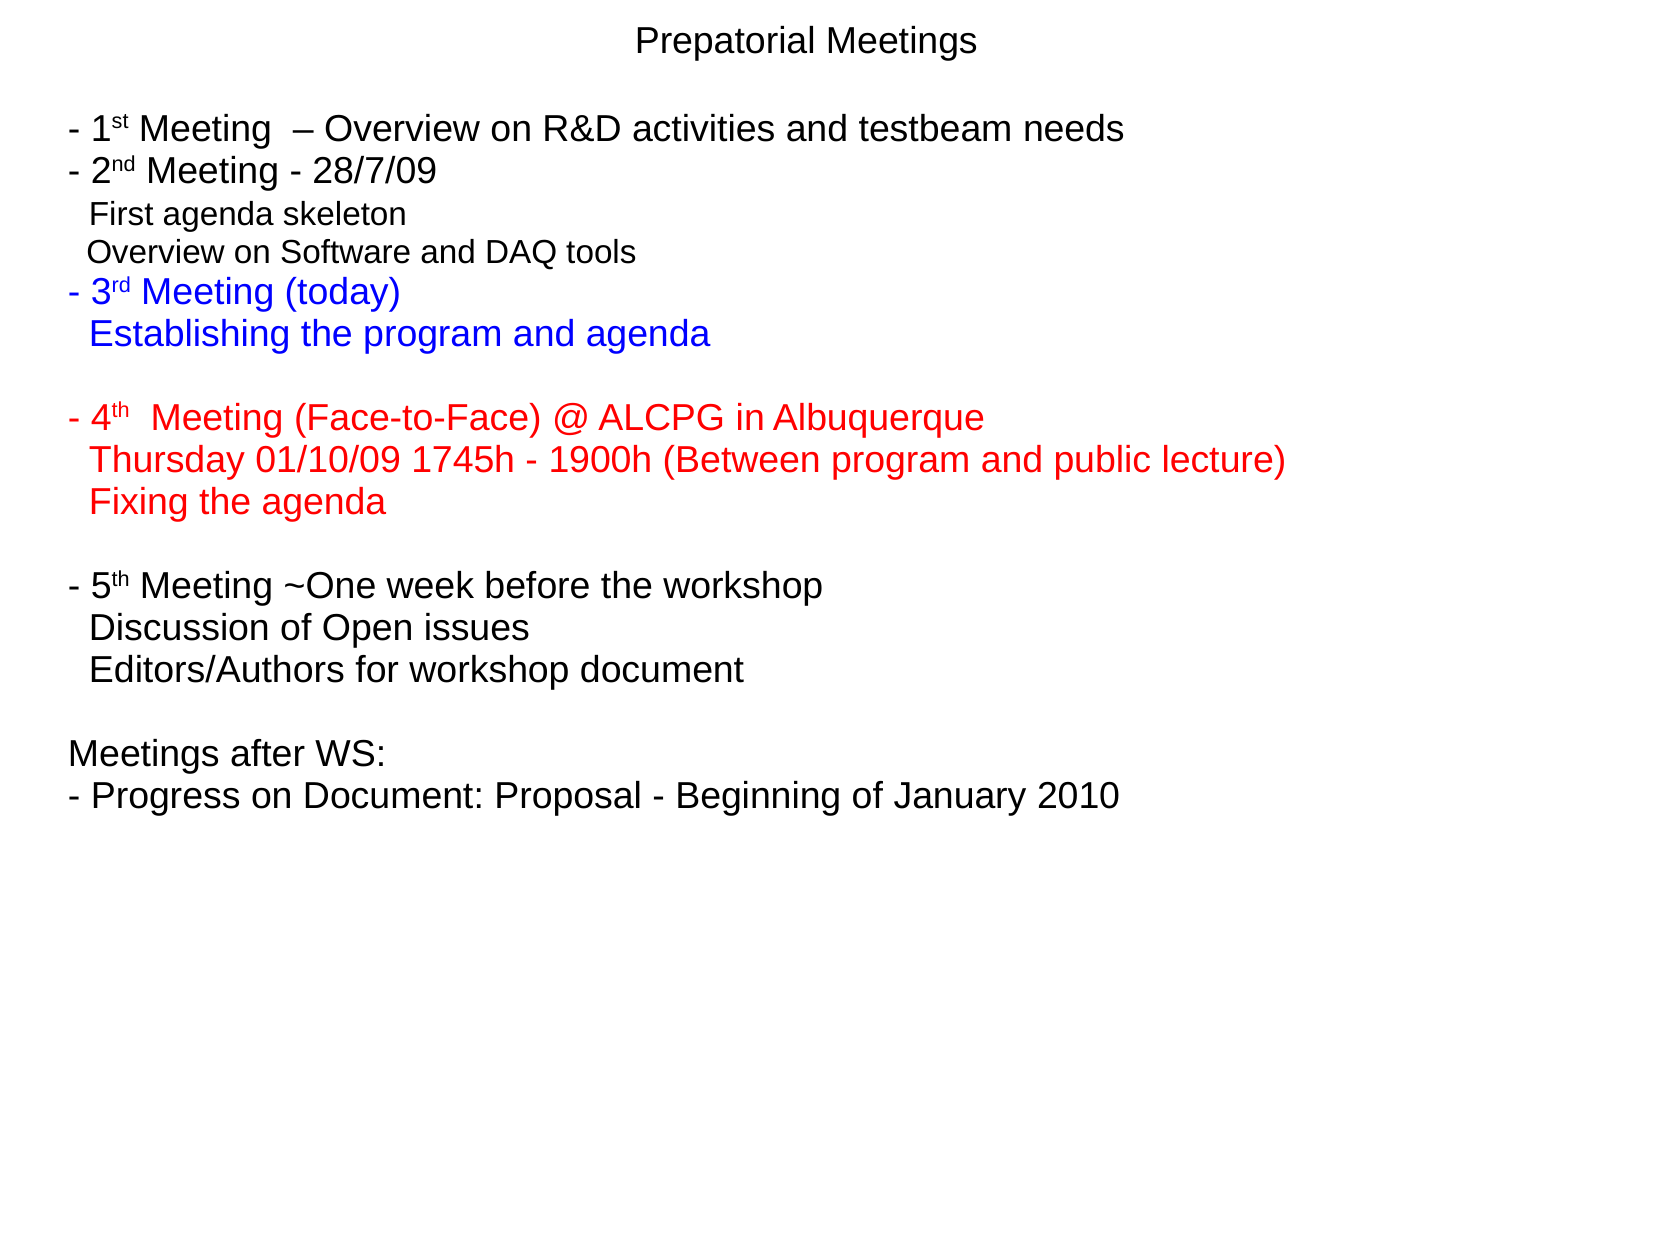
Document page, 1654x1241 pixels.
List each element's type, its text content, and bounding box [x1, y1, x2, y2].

text_box Prepatorial Meetings [620, 12, 992, 83]
text_box - 1st Meeting – Overview on R&D activities and testbeam needs - 2nd Meeting - 28/7/09 First agenda skeleton Overview on Software and DAQ tools - 3rd Meeting (today) Establishing the program and agenda - 4th Meeting (Face-to-Face) @ ALCPG in Albuquerque Thursday 01/10/09 1745h - 1900h (Between program and public lecture) Fixing the agenda - 5th Meeting ~One week before the workshop Discussion of Open issues Editors/Authors for workshop document Meetings after WS: - Progress on Document: Proposal - Beginning of January 2010 [53, 100, 1288, 1057]
